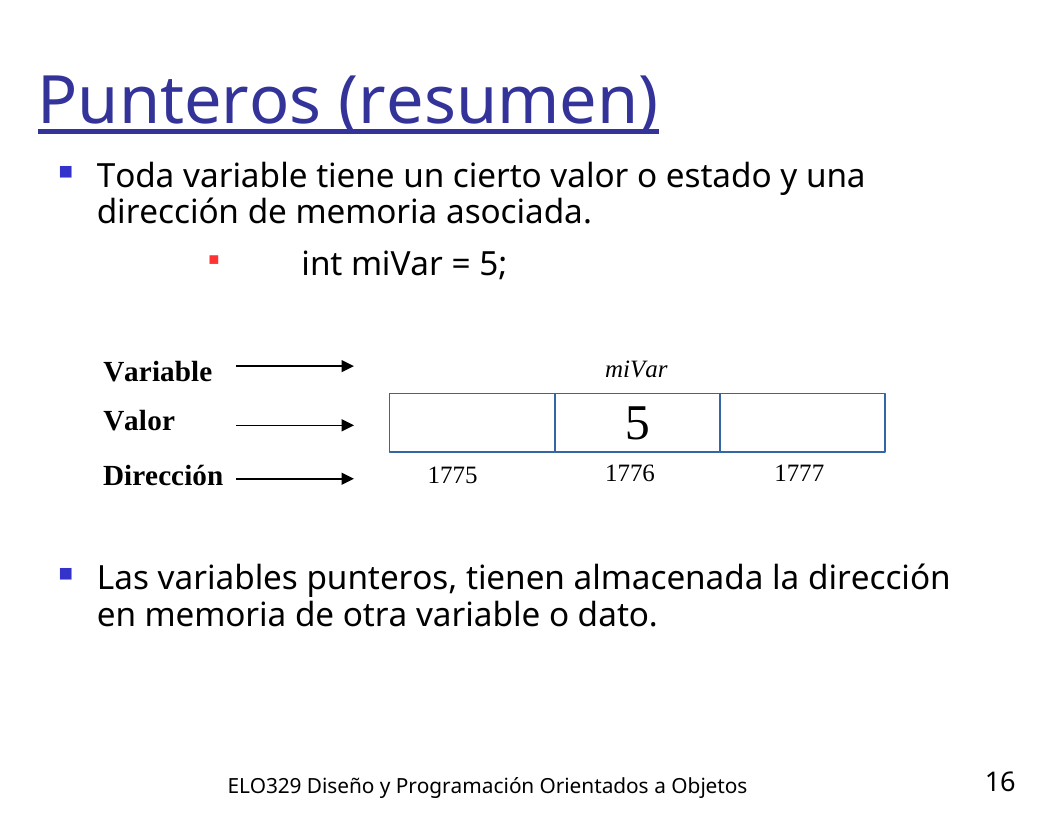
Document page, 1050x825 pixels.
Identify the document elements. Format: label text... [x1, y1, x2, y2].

text_box Dirección [88, 452, 242, 534]
text_box miVar [590, 348, 679, 393]
text_box Valor [88, 398, 230, 448]
text_box Variable [88, 348, 230, 398]
text_box 1777 [759, 452, 839, 498]
text_box 1775 [412, 454, 493, 500]
text_box 1776 [590, 452, 670, 498]
text_box 5 [555, 393, 719, 453]
text_box Toda variable tiene un cierto valor o estado y una dirección de memoria asociada. int miVar = 5; Las variables punteros, tienen almacenada la dirección en memoria de otra variable o dato. [47, 150, 976, 730]
title Punteros (resumen) [37, 37, 1026, 147]
